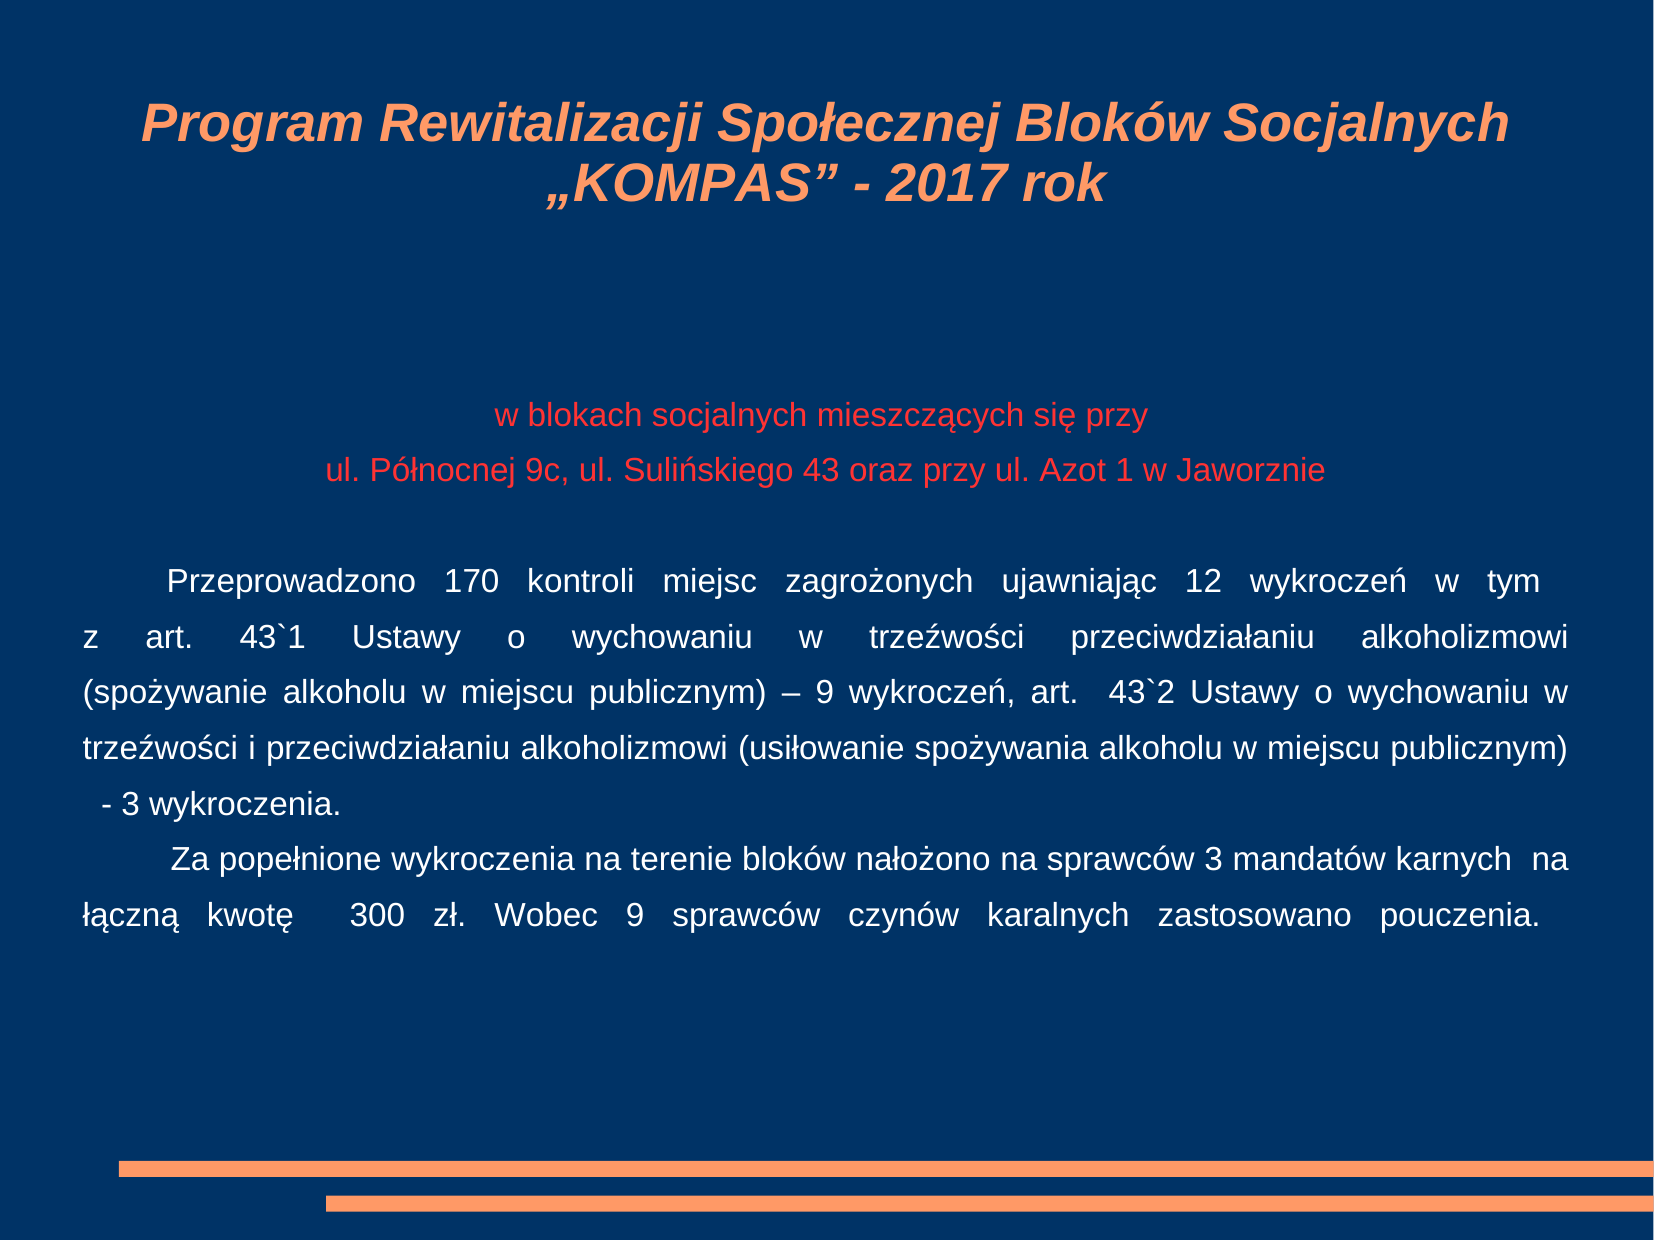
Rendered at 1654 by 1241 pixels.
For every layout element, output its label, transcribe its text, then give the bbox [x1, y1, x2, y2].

list w blokach socjalnych mieszczących się przy ul. Północnej 9c, ul. Sulińskiego 43 oraz przy ul. Azot 1 w Jaworznie Przeprowadzono 170 kontroli miejsc zagrożonych ujawniając 12 wykroczeń w tym z art. 43`1 Ustawy o wychowaniu w trzeźwości przeciwdziałaniu alkoholizmowi (spożywanie alkoholu w miejscu publicznym) – 9 wykroczeń, art. 43`2 Ustawy o wychowaniu w trzeźwości i przeciwdziałaniu alkoholizmowi (usiłowanie spożywania alkoholu w miejscu publicznym) - 3 wykroczenia. Za popełnione wykroczenia na terenie bloków nałożono na sprawców 3 mandatów karnych na łączną kwotę 300 zł. Wobec 9 sprawców czynów karalnych zastosowano pouczenia. [82, 377, 1571, 1175]
title Program Rewitalizacji Społecznej Bloków Socjalnych „KOMPAS” - 2017 rok [82, 49, 1571, 257]
